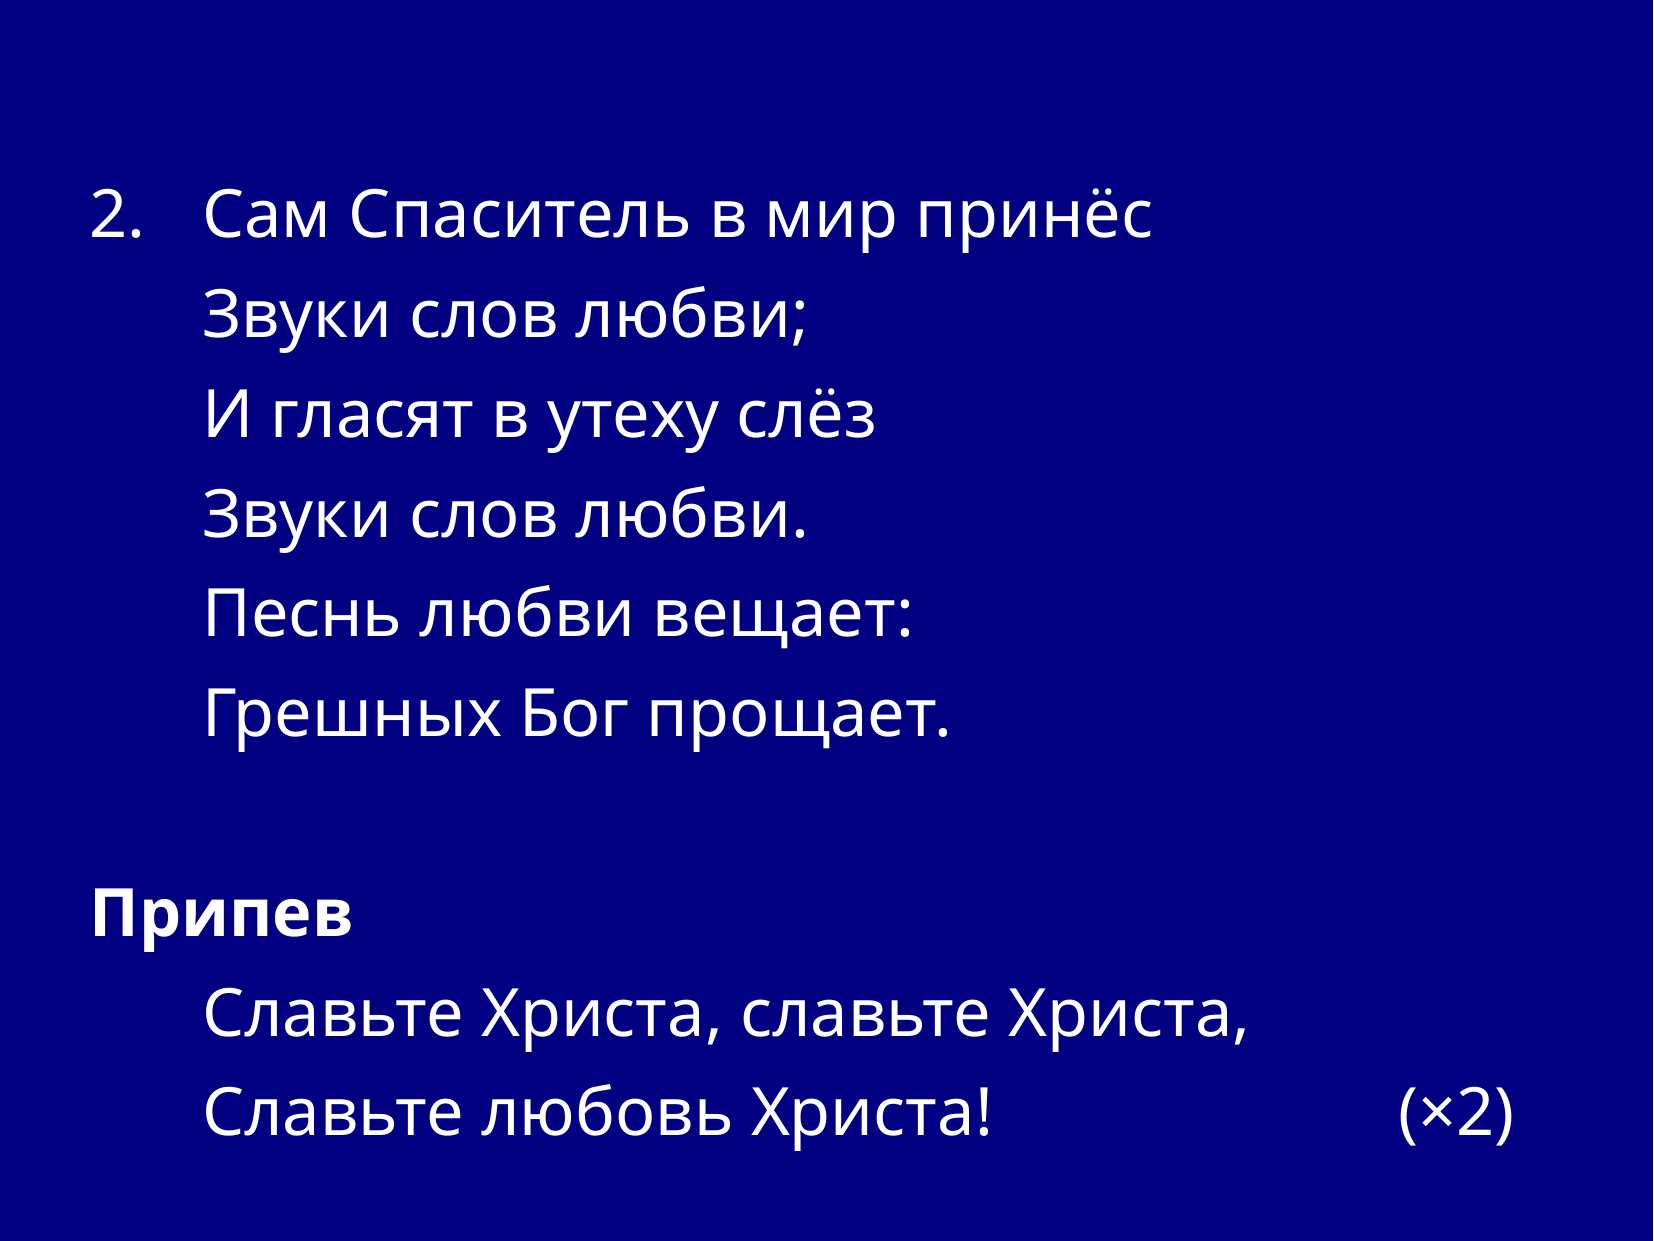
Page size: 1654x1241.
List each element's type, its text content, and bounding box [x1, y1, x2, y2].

text_box 2. Сам Спаситель в мир принёс Звуки слов любви; И гласят в утеху слёз Звуки слов любви. Песнь любви вещает: Грешных Бог прощает. Припев Славьте Христа, славьте Христа, Славьте любовь Христа! (×2) [75, 150, 1576, 1163]
